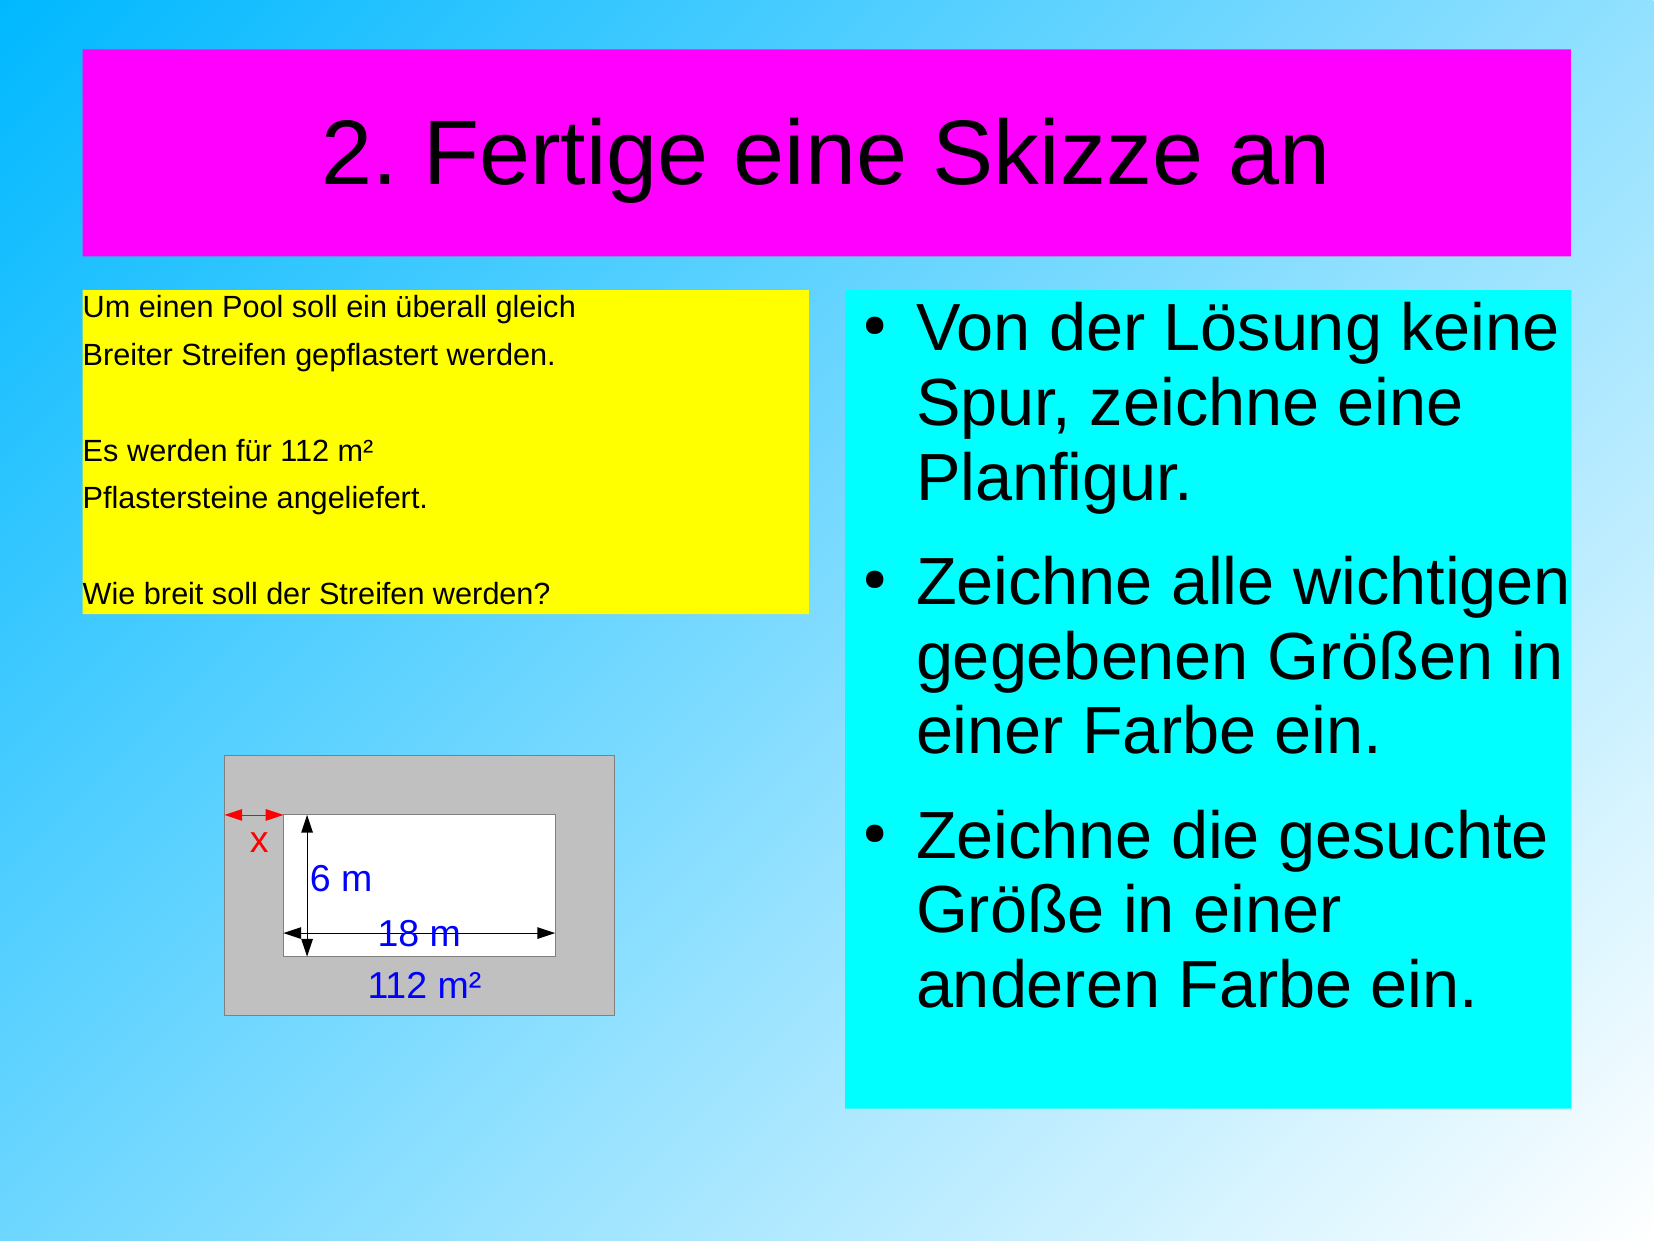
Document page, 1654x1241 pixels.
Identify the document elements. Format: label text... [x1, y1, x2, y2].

text_box [224, 755, 615, 1016]
list Um einen Pool soll ein überall gleich Breiter Streifen gepflastert werden. Es werden für 112 m² Pflastersteine angeliefert. Wie breit soll der Streifen werden? [82, 290, 809, 615]
list Von der Lösung keine Spur, zeichne eine Planfigur. Zeichne alle wichtigen gegebenen Größen in einer Farbe ein. Zeichne die gesuchte Größe in einer anderen Farbe ein. [845, 290, 1572, 1109]
text_box 6 m [295, 850, 388, 908]
title 2. Fertige eine Skizze an [82, 49, 1571, 257]
text_box x [235, 811, 284, 869]
text_box 112 m² [352, 957, 497, 1014]
